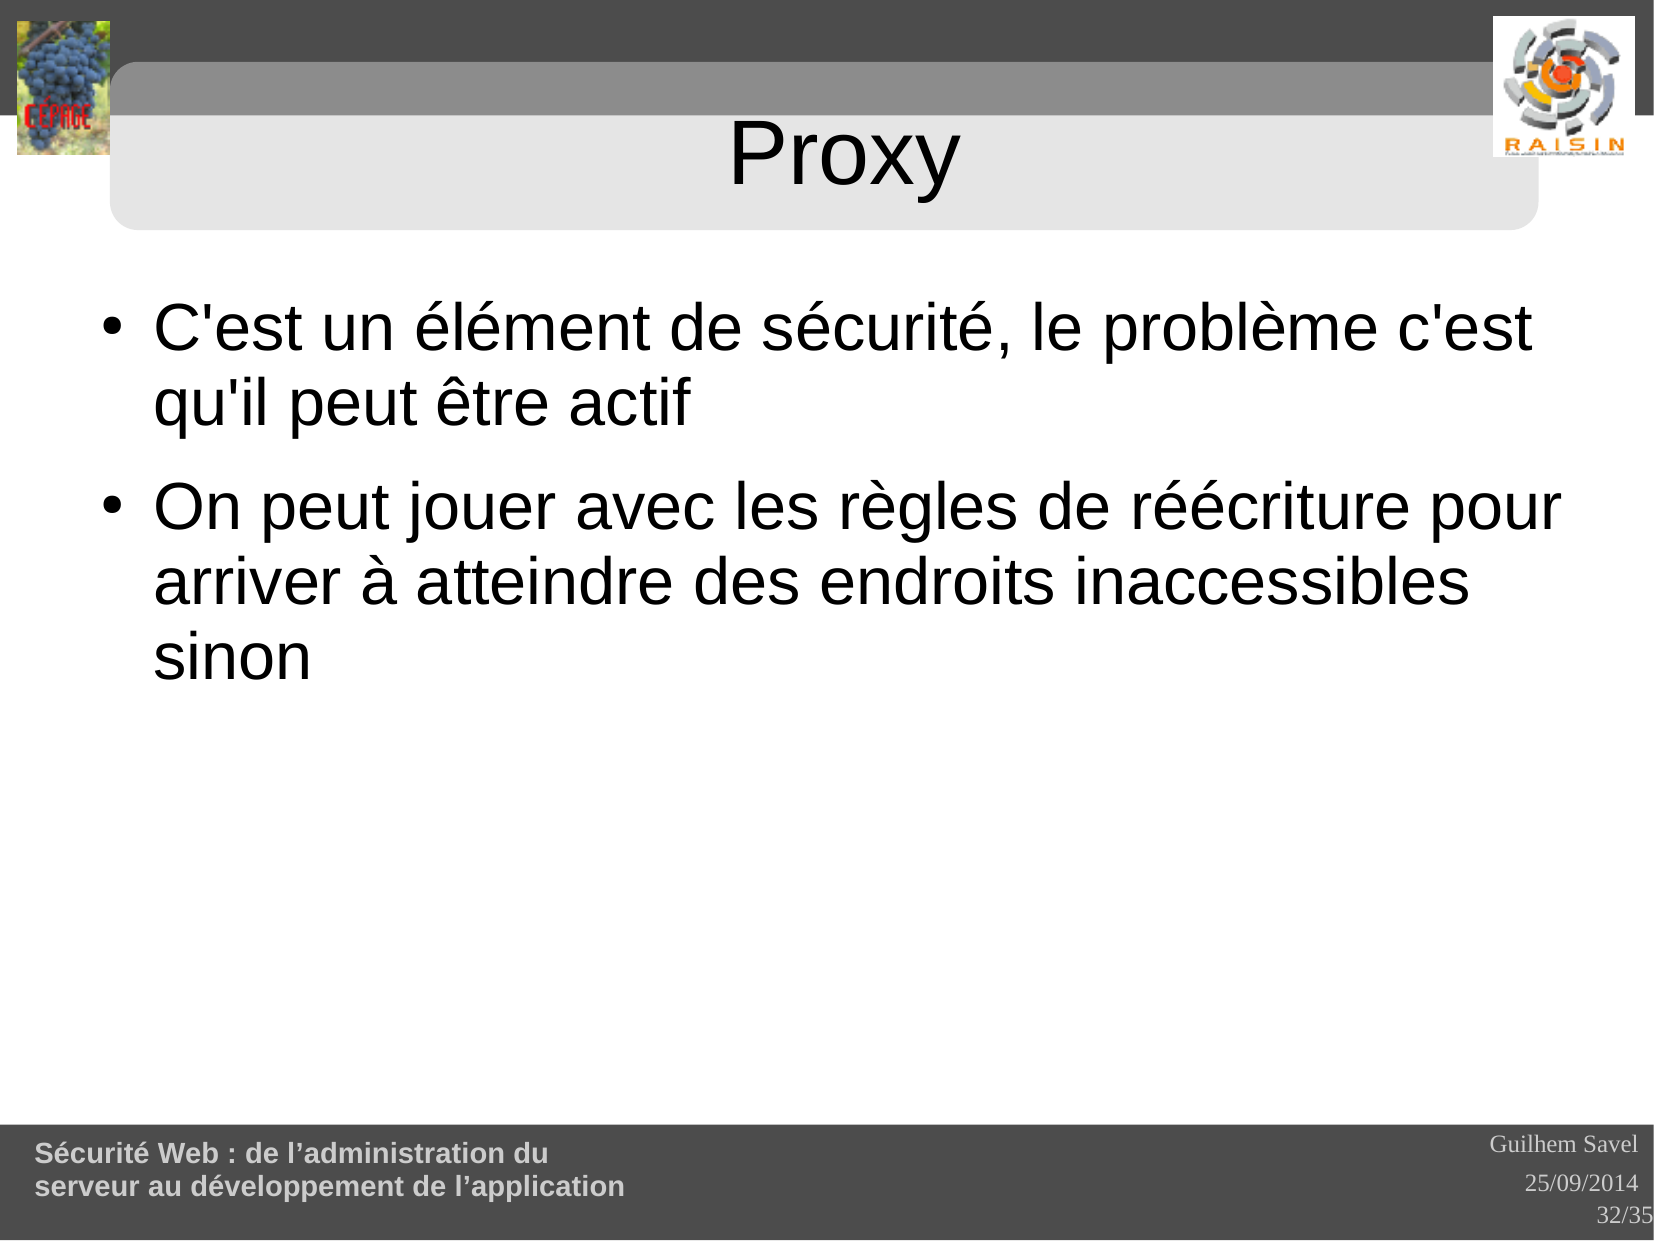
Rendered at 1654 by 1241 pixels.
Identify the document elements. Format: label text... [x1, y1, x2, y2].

list C'est un élément de sécurité, le problème c'est qu'il peut être actif On peut jouer avec les règles de réécriture pour arriver à atteindre des endroits inaccessibles sinon [82, 290, 1571, 1010]
picture [1493, 16, 1635, 157]
picture [17, 21, 110, 155]
title Proxy [82, 49, 1571, 257]
